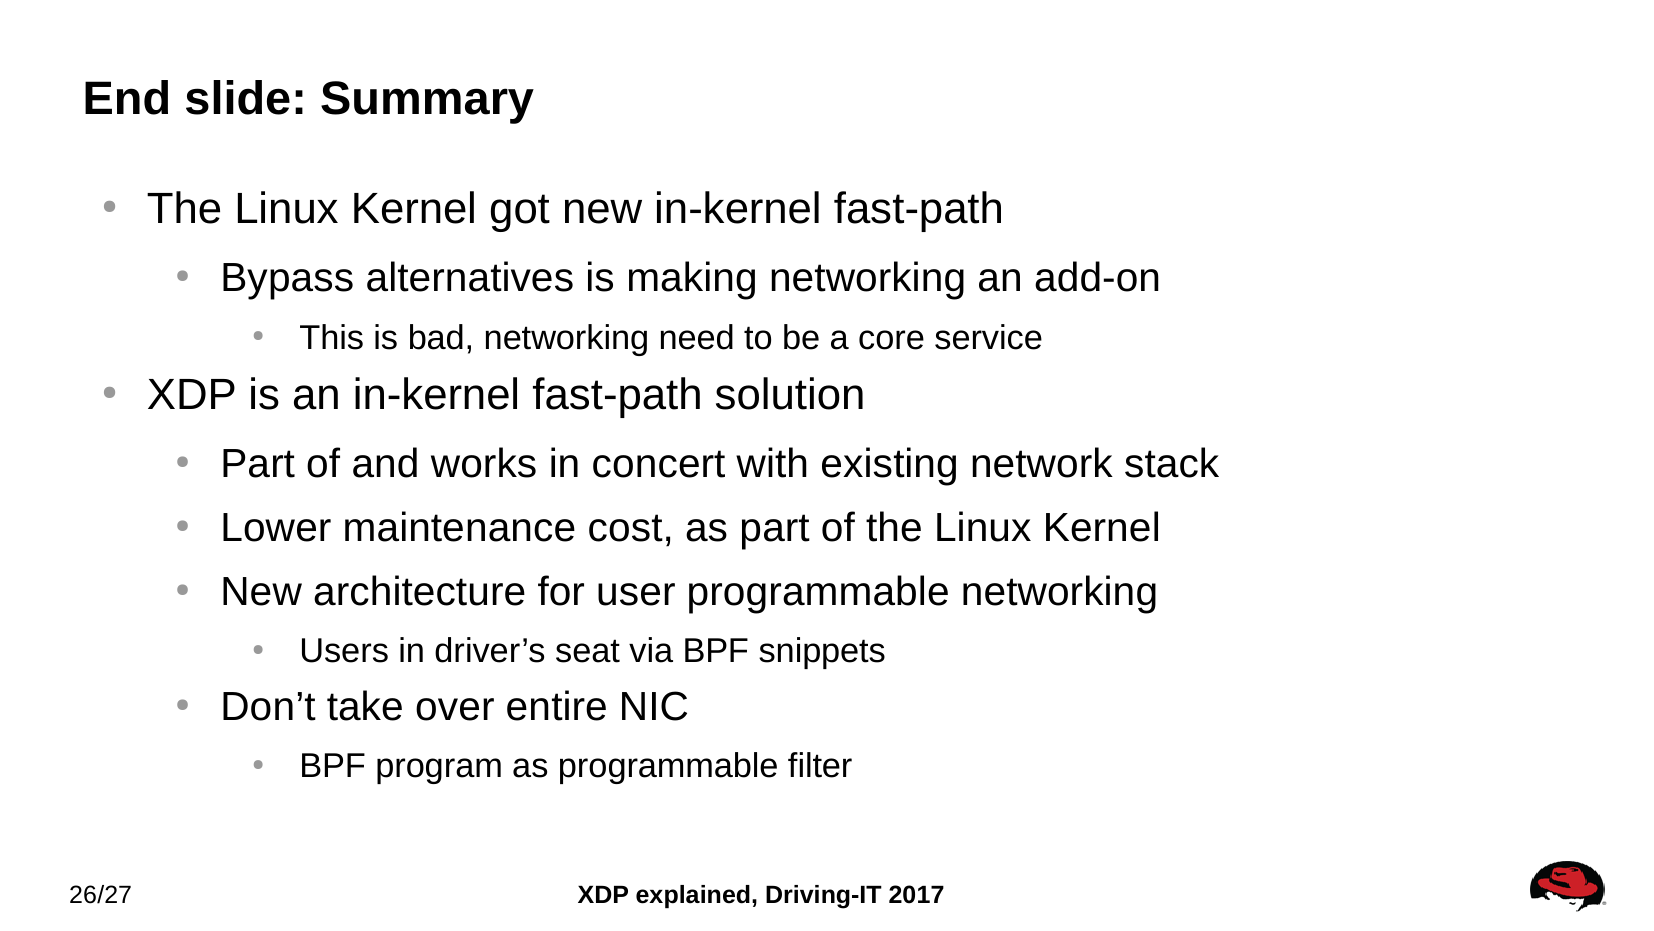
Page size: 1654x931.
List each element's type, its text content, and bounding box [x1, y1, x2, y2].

picture [1529, 859, 1613, 918]
list The Linux Kernel got new in-kernel fast-path Bypass alternatives is making networking an add-on This is bad, networking need to be a core service XDP is an in-kernel fast-path solution Part of and works in concert with existing network stack Lower maintenance cost, as part of the Linux Kernel New architecture for user programmable networking Users in driver’s seat via BPF snippets Don’t take over entire NIC BPF program as programmable filter [86, 183, 1575, 786]
title End slide: Summary [82, 28, 1571, 169]
